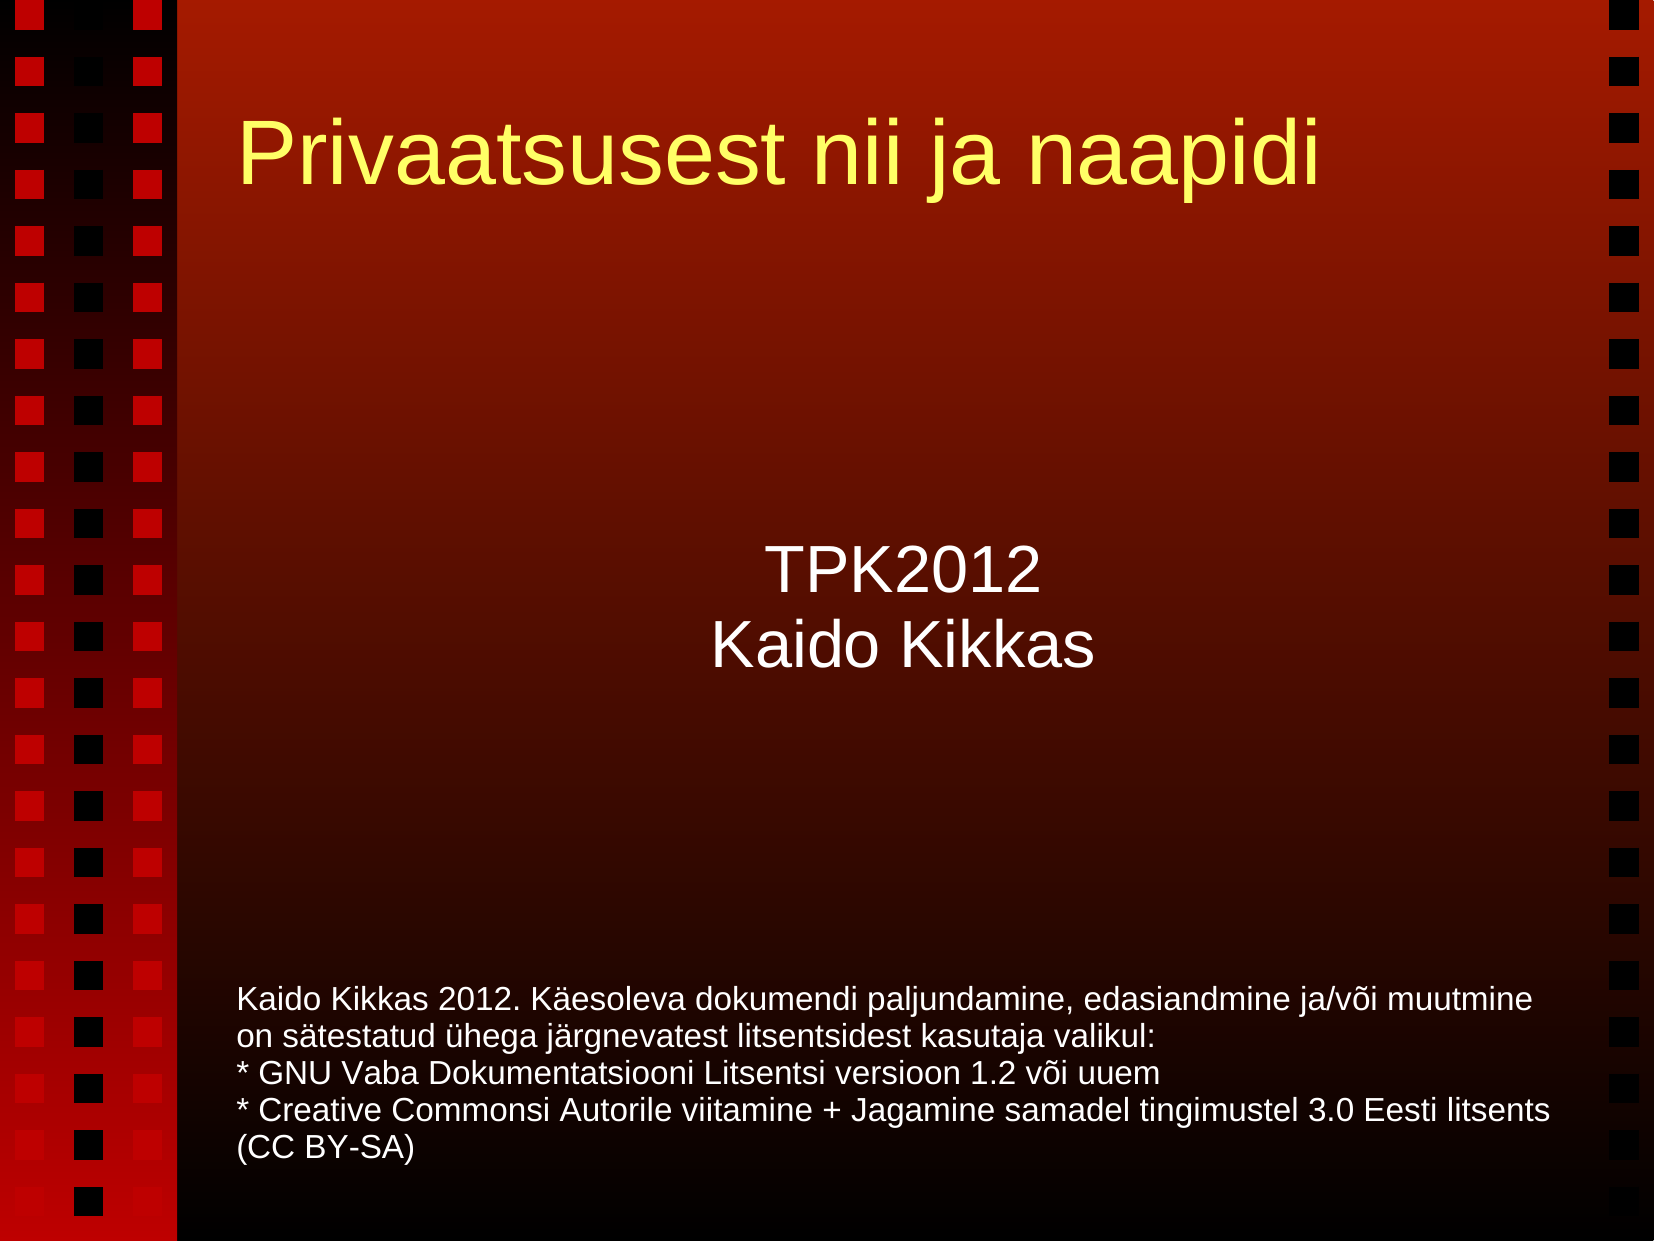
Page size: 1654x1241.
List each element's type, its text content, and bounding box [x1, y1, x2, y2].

subtitle TPK2012 Kaido Kikkas Kaido Kikkas 2012. Käesoleva dokumendi paljundamine, edasiandmine ja/või muutmine on sätestatud ühega järgnevatest litsentsidest kasutaja valikul: * GNU Vaba Dokumentatsiooni Litsentsi versioon 1.2 või uuem * Creative Commonsi Autorile viitamine + Jagamine samadel tingimustel 3.0 Eesti litsents (CC BY-SA) [236, 232, 1571, 1166]
title Privaatsusest nii ja naapidi [236, 49, 1571, 232]
